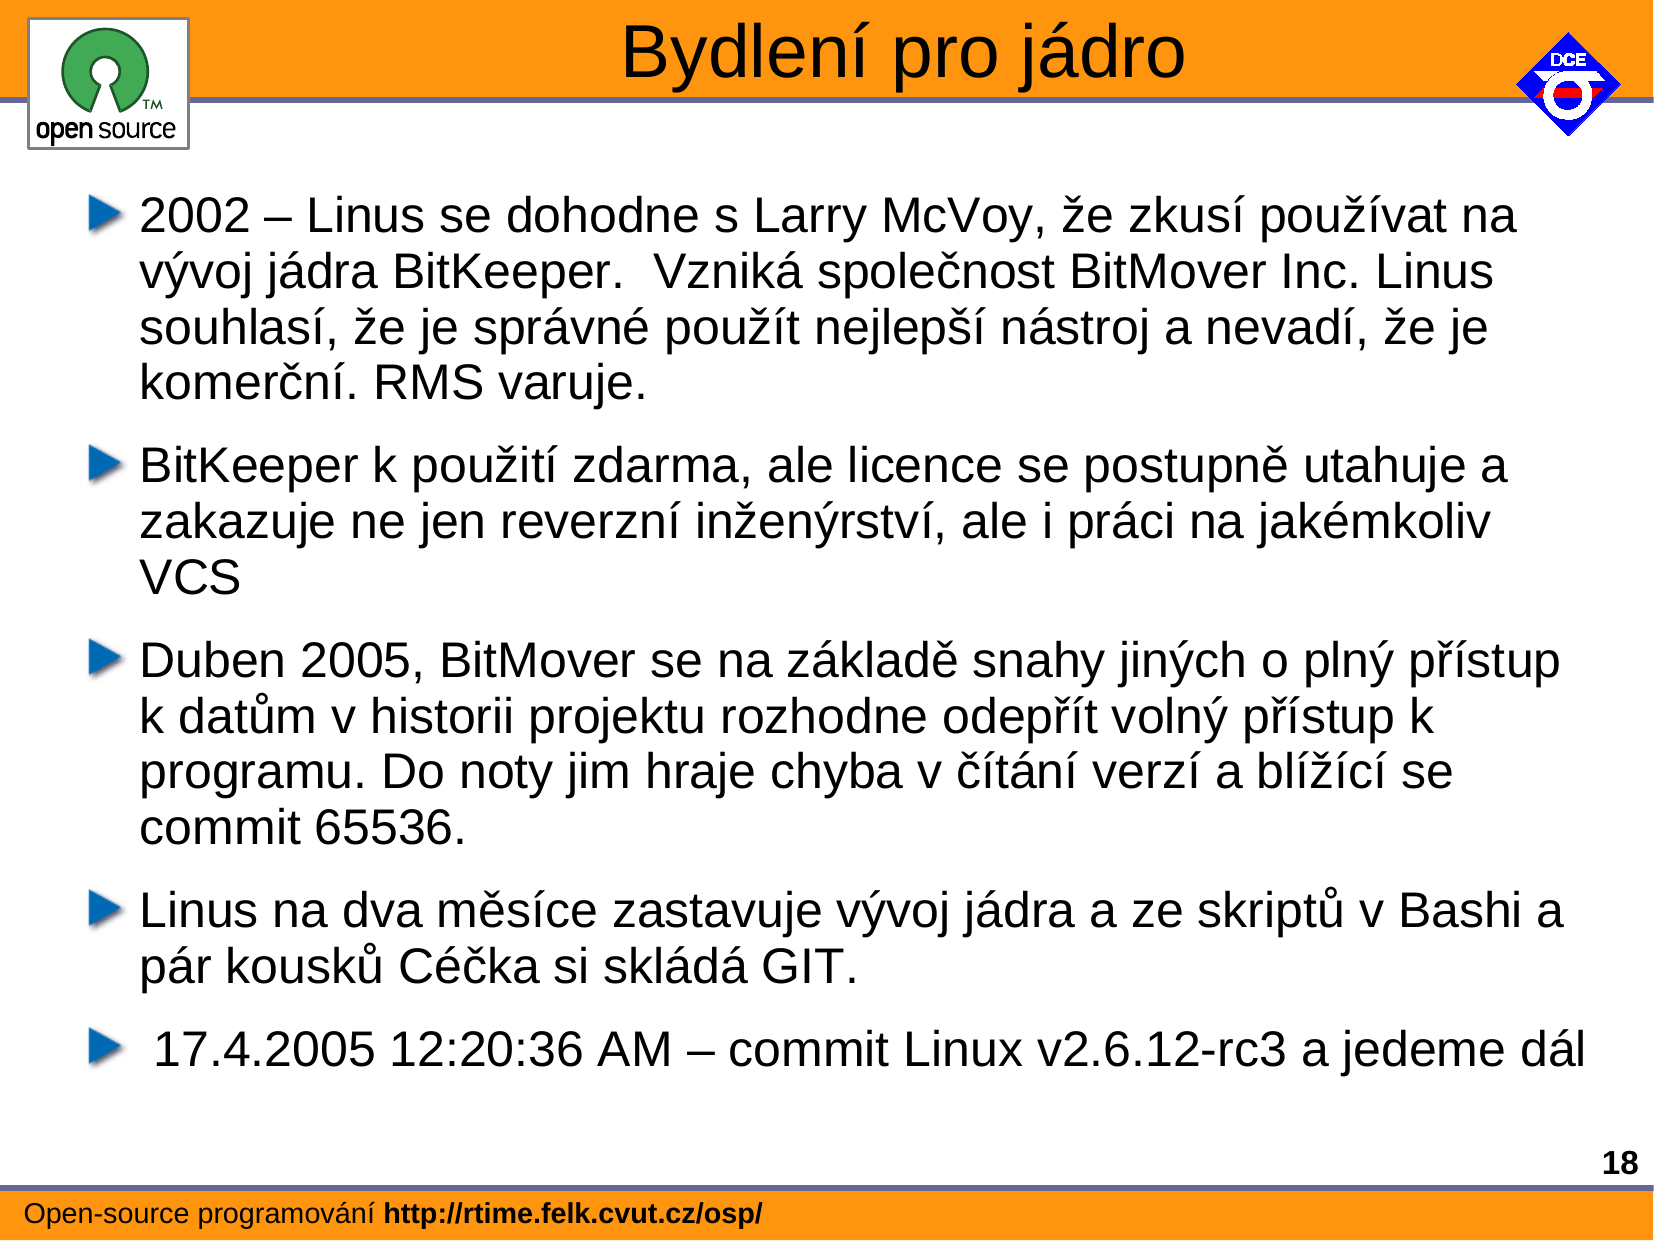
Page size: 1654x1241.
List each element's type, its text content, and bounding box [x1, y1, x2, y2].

list 2002 – Linus se dohodne s Larry McVoy, že zkusí používat na vývoj jádra BitKeeper. Vzniká společnost BitMover Inc. Linus souhlasí, že je správné použít nejlepší nástroj a nevadí, že je komerční. RMS varuje. BitKeeper k použití zdarma, ale licence se postupně utahuje a zakazuje ne jen reverzní inženýrství, ale i práci na jakémkoliv VCS Duben 2005, BitMover se na základě snahy jiných o plný přístup k datům v historii projektu rozhodne odepřít volný přístup k programu. Do noty jim hraje chyba v čítání verzí a blížící se commit 65536. Linus na dva měsíce zastavuje vývoj jádra a ze skriptů v Bashi a pár kousků Céčka si skládá GIT. 17.4.2005 12:20:36 AM – commit Linux v2.6.12-rc3 a jedeme dál [68, 187, 1592, 1165]
title Bydlení pro jádro [178, 4, 1631, 98]
